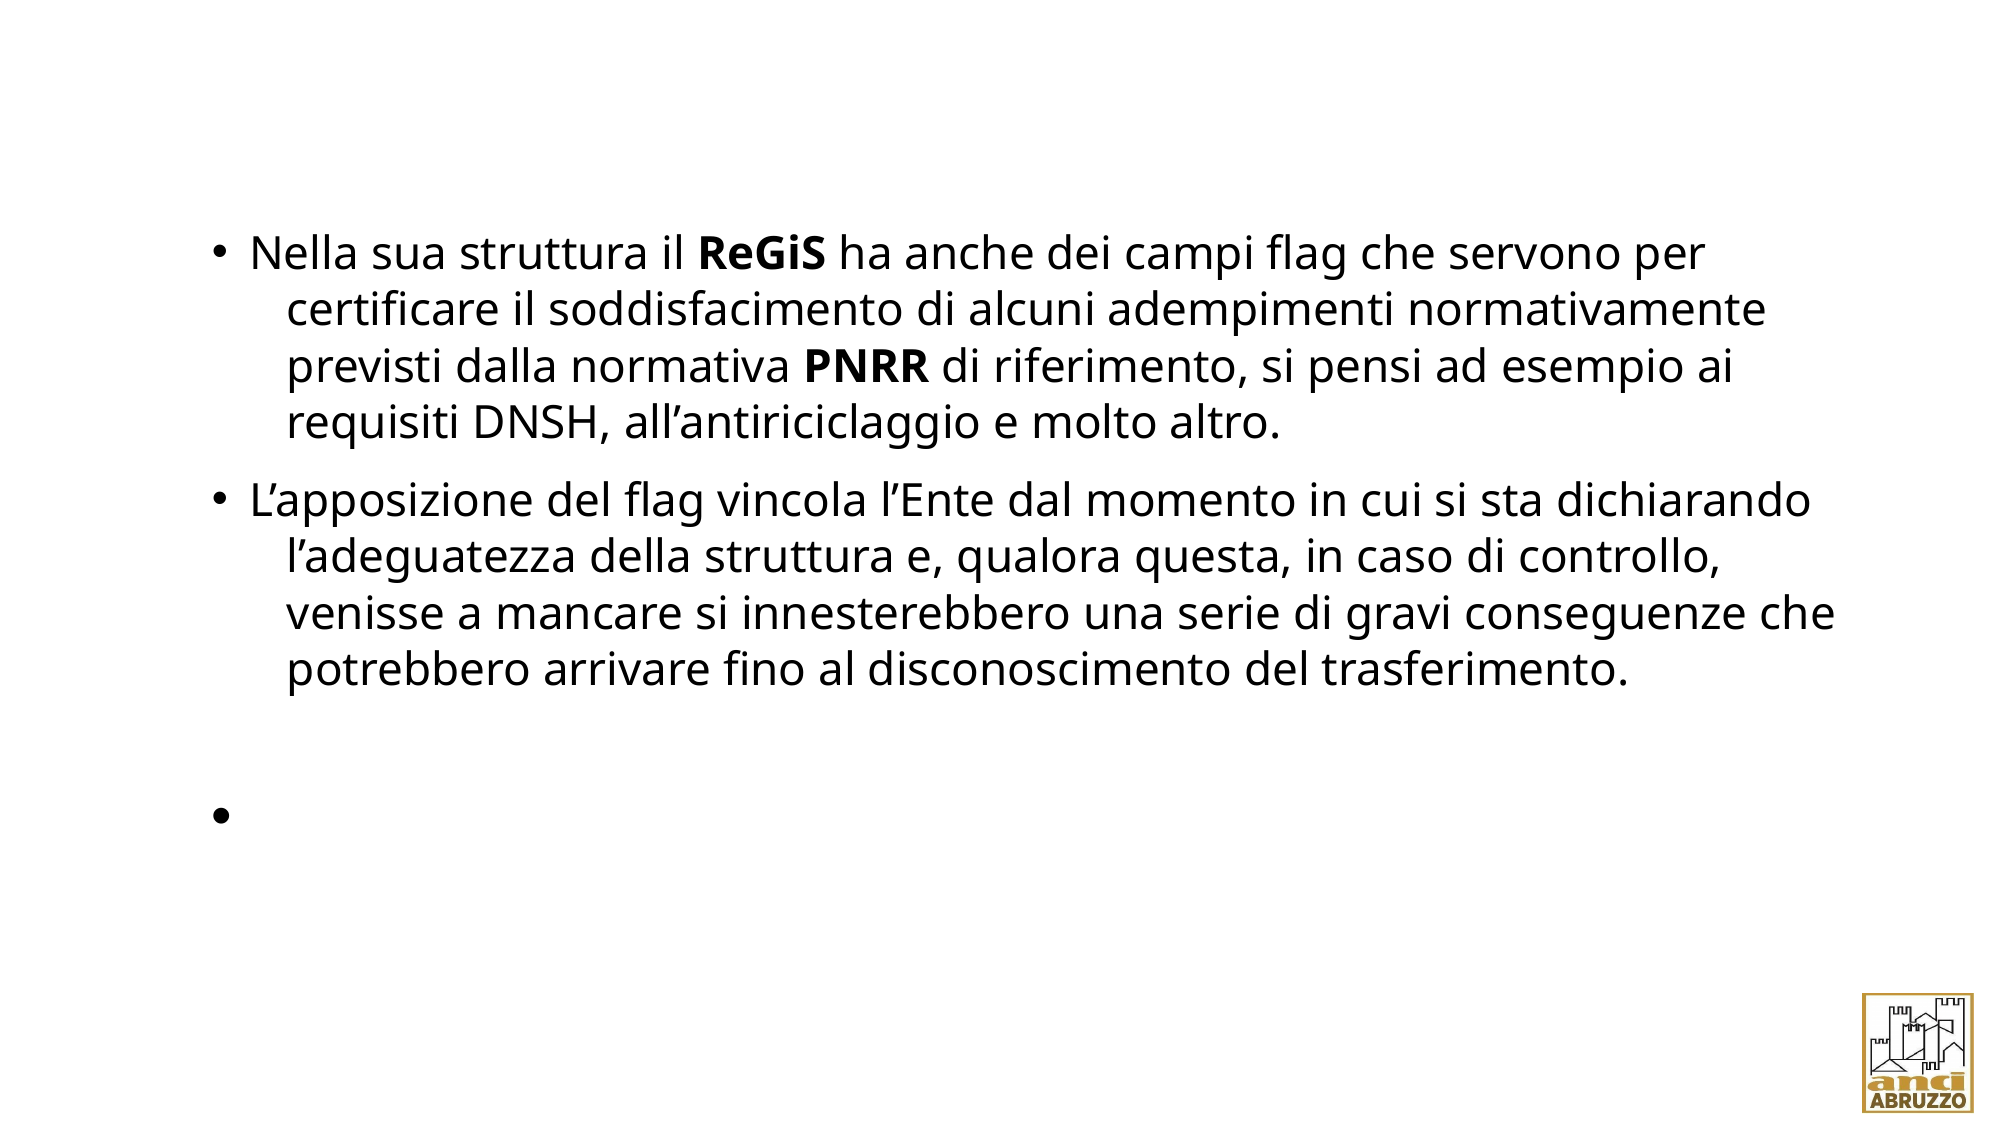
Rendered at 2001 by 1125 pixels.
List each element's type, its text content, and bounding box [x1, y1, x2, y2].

list Nella sua struttura il ReGiS ha anche dei campi flag che servono per certificare il soddisfacimento di alcuni adempimenti normativamente previsti dalla normativa PNRR di riferimento, si pensi ad esempio ai requisiti DNSH, all’antiriciclaggio e molto altro. L’apposizione del flag vincola l’Ente dal momento in cui si sta dichiarando l’adeguatezza della struttura e, qualora questa, in caso di controllo, venisse a mancare si innesterebbero una serie di gravi conseguenze che potrebbero arrivare fino al disconoscimento del trasferimento. [196, 214, 1863, 897]
